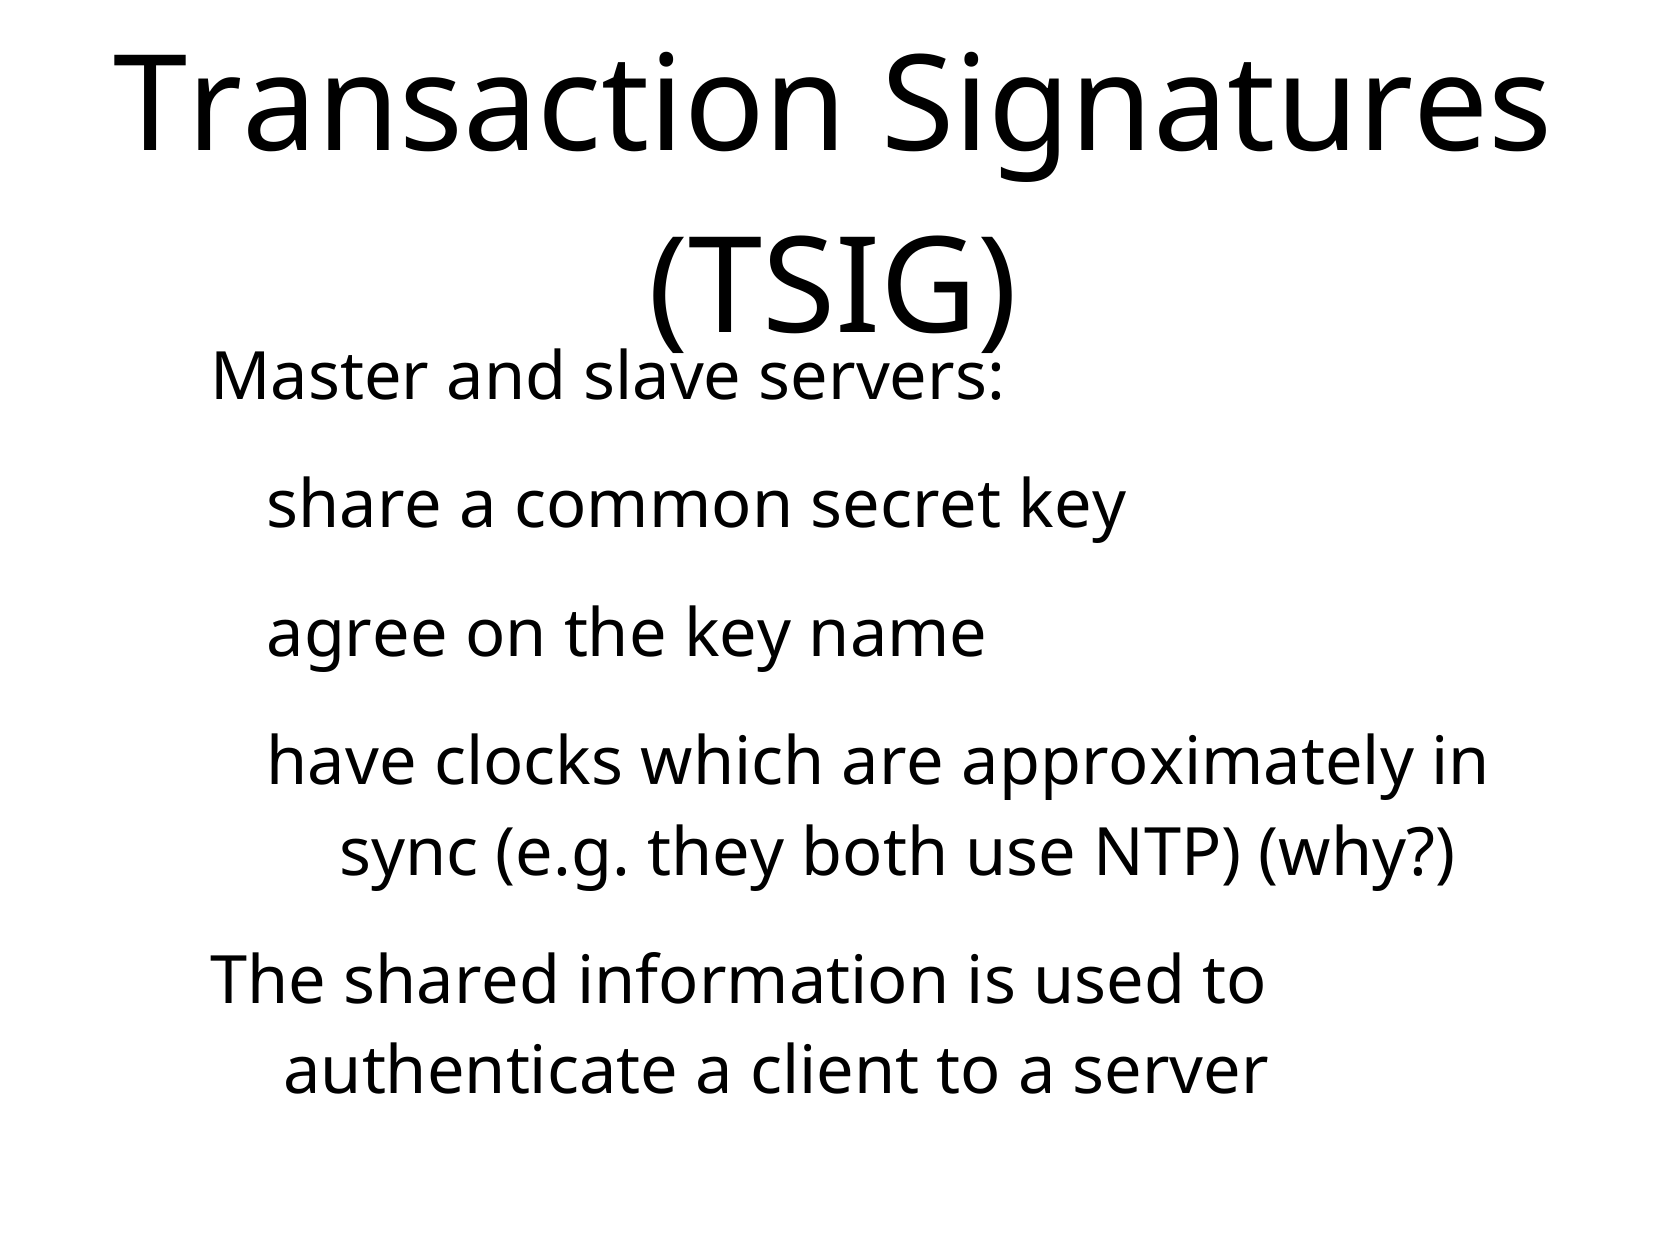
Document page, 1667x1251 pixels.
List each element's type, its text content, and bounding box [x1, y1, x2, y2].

title Transaction Signatures (TSIG) [0, 23, 1667, 356]
list Master and slave servers: share a common secret key agree on the key name have clocks which are approximately in sync (e.g. they both use NTP) (why?) The shared information is used to authenticate a client to a server [162, 354, 1505, 1088]
